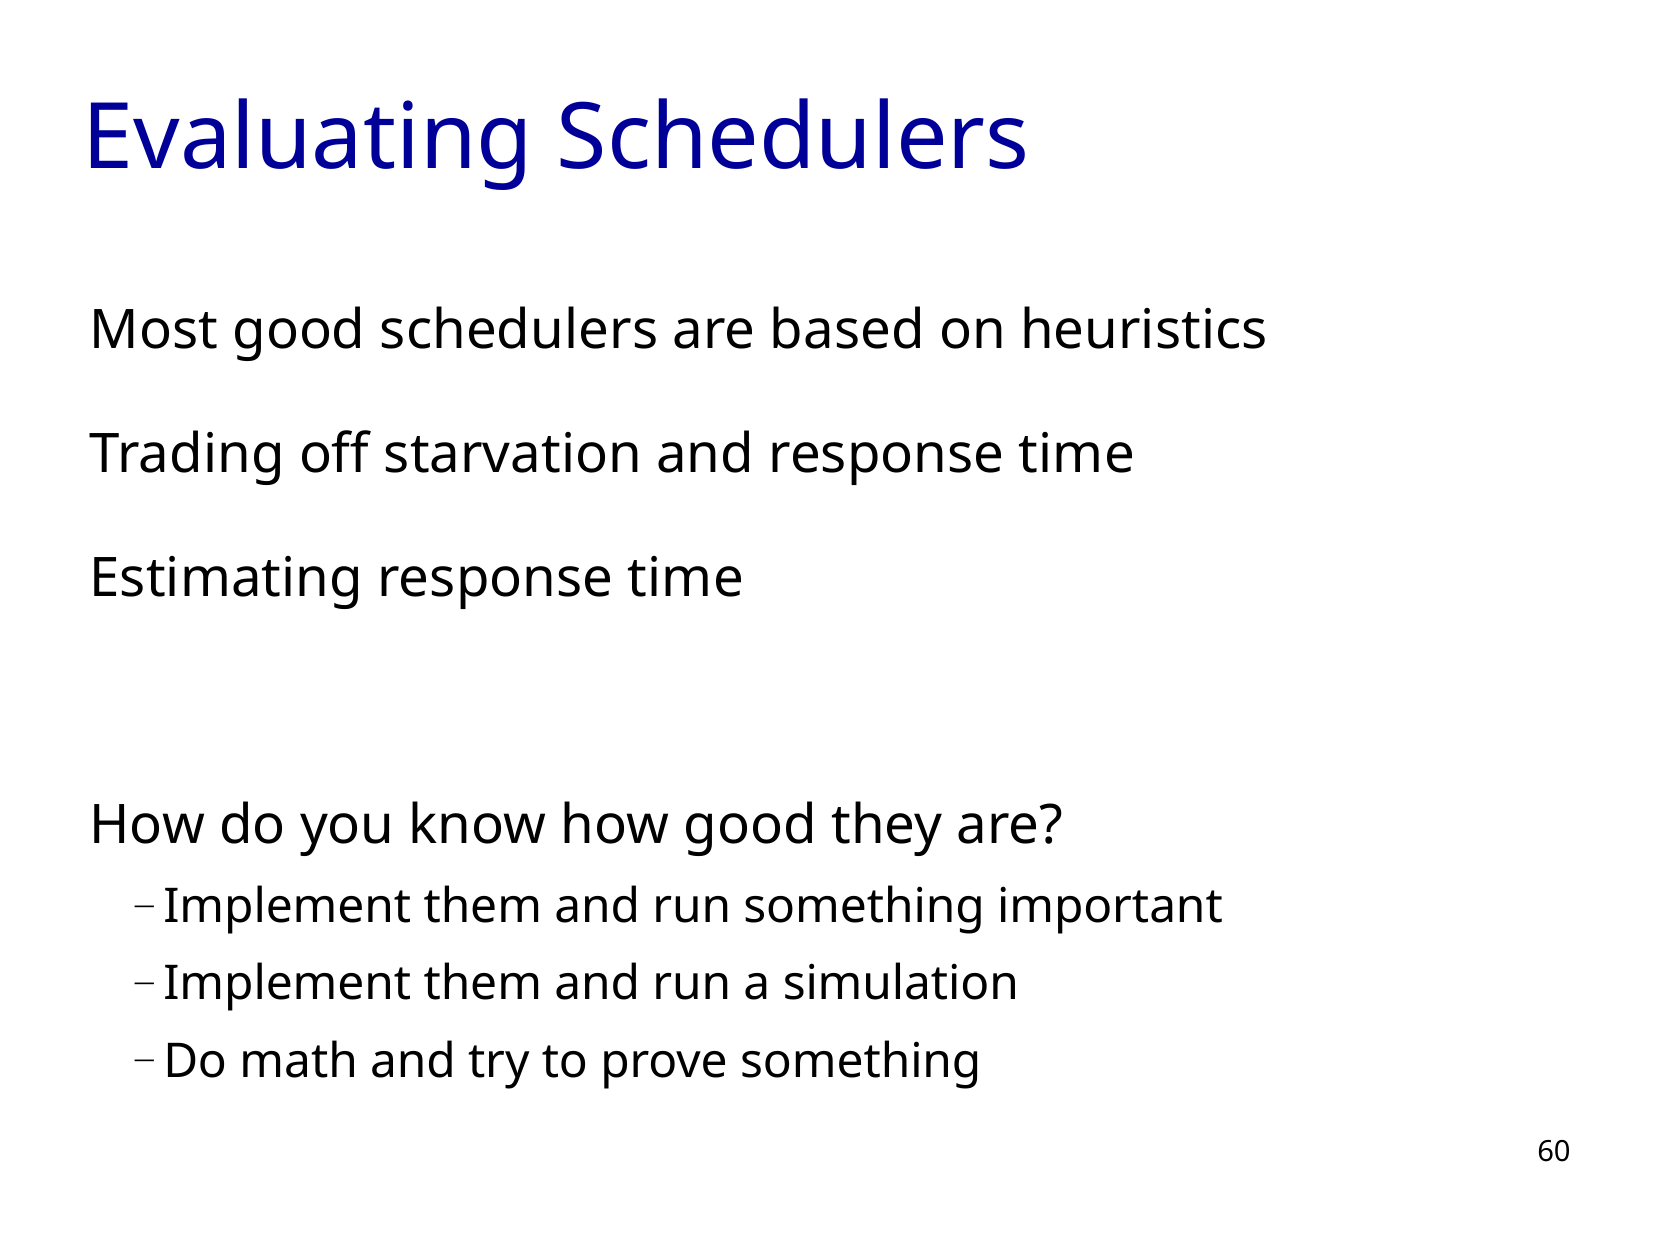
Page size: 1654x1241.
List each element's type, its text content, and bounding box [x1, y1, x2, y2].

list Most good schedulers are based on heuristics Trading off starvation and response time Estimating response time How do you know how good they are? Implement them and run something important Implement them and run a simulation Do math and try to prove something [60, 290, 1571, 1096]
title Evaluating Schedulers [82, 30, 1571, 238]
